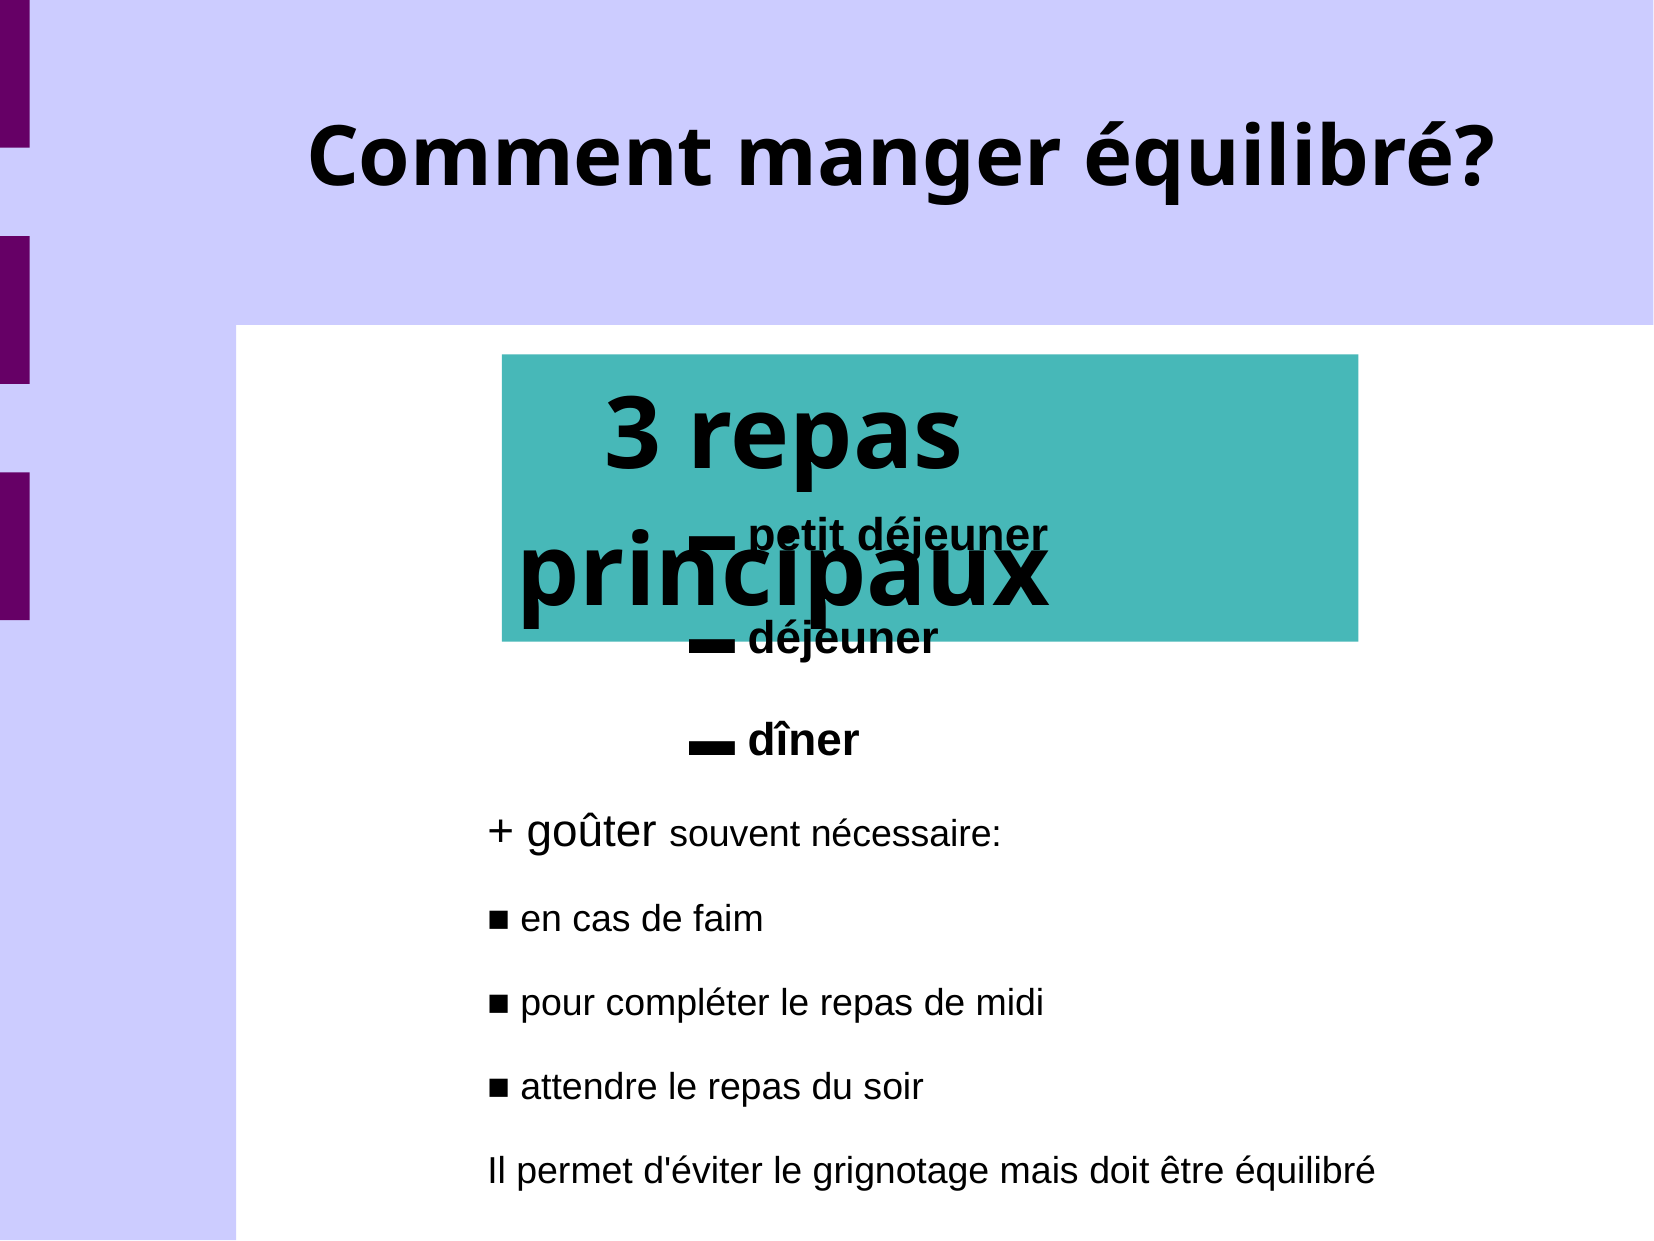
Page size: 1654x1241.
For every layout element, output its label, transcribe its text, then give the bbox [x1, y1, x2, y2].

text_box 3 repas principaux [501, 354, 1359, 473]
text_box ▬ petit déjeuner ▬ déjeuner ▬ dîner [674, 501, 1063, 797]
text_box Comment manger équilibré? [291, 88, 1418, 220]
text_box + goûter souvent nécessaire: ■ en cas de faim ■ pour compléter le repas de midi ■ attendre le repas du soir Il permet d'éviter le grignotage mais doit être équilibré [472, 797, 1506, 1200]
text_box [0, 0, 1654, 1241]
